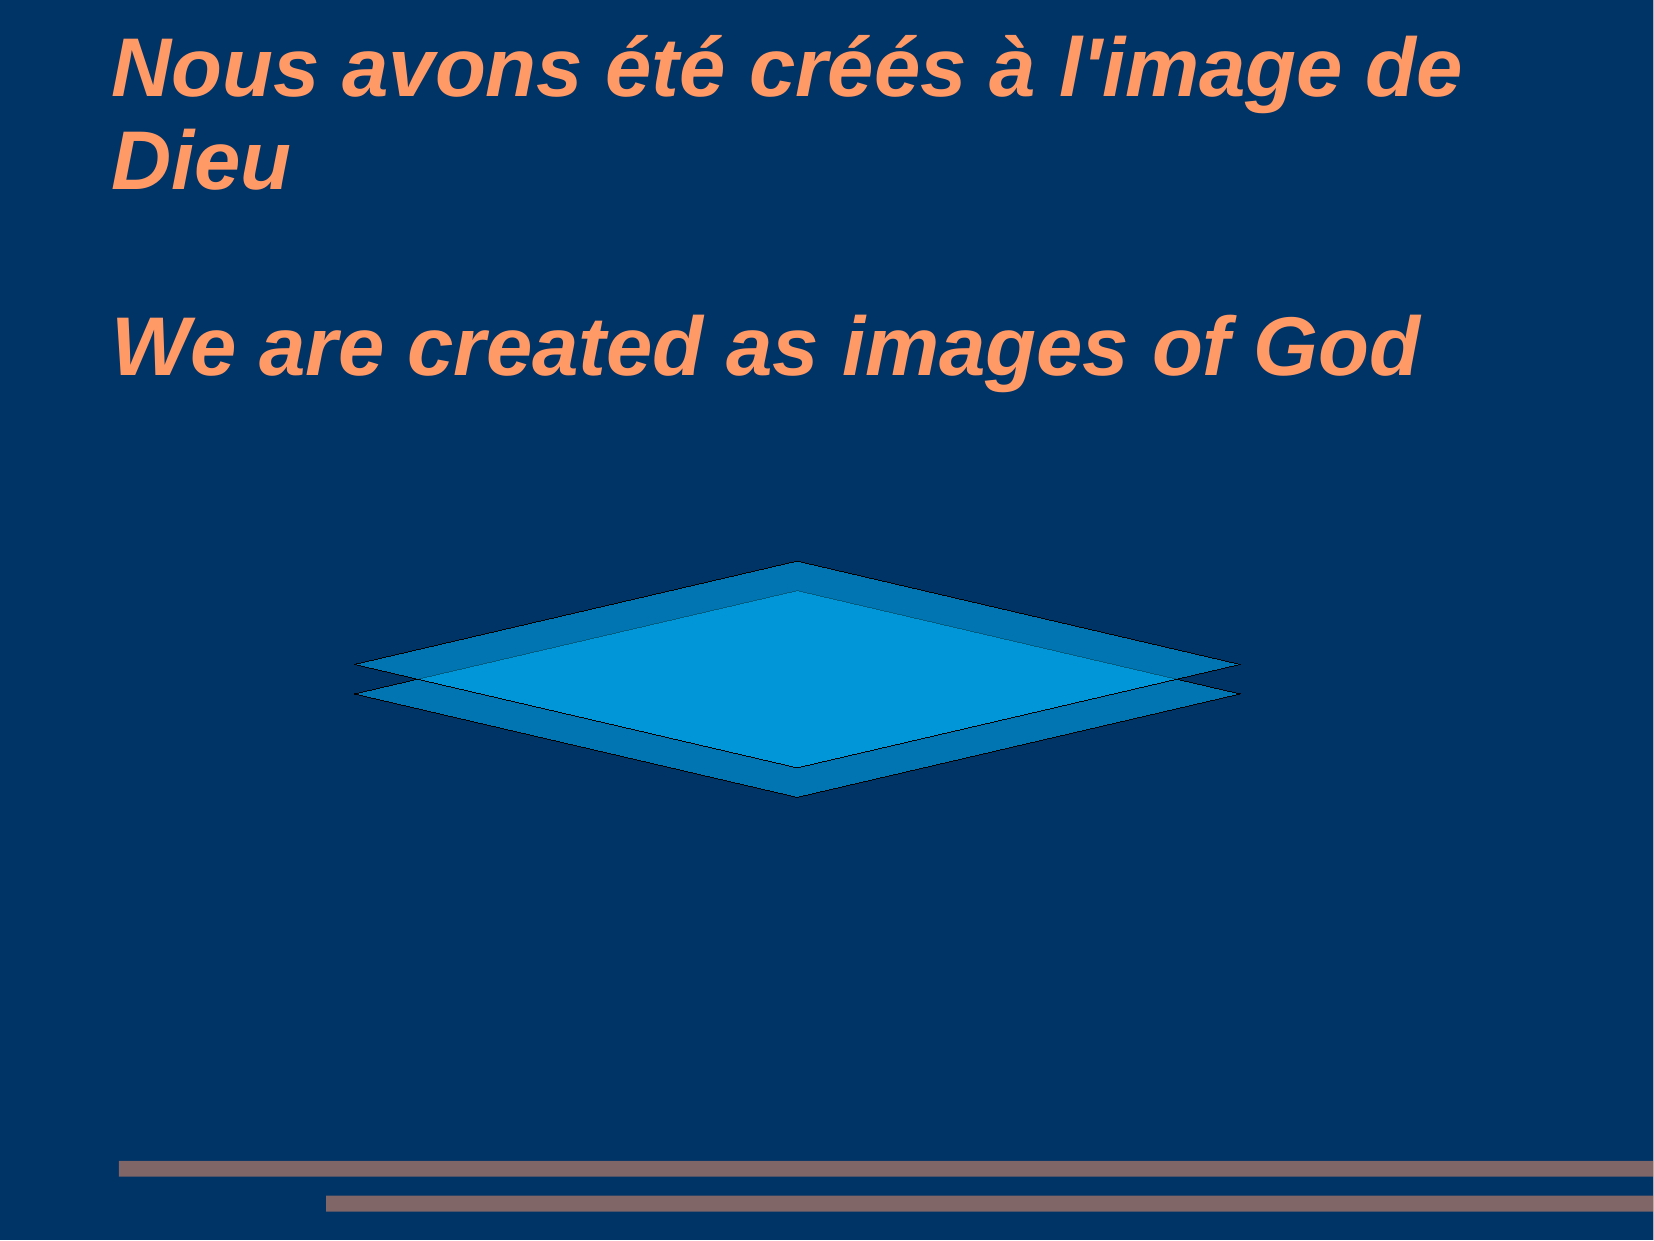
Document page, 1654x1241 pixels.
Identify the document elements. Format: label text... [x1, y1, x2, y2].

title Nous avons été créés à l'image de Dieu We are created as images of God [111, 21, 1524, 394]
text_box [354, 561, 1241, 798]
